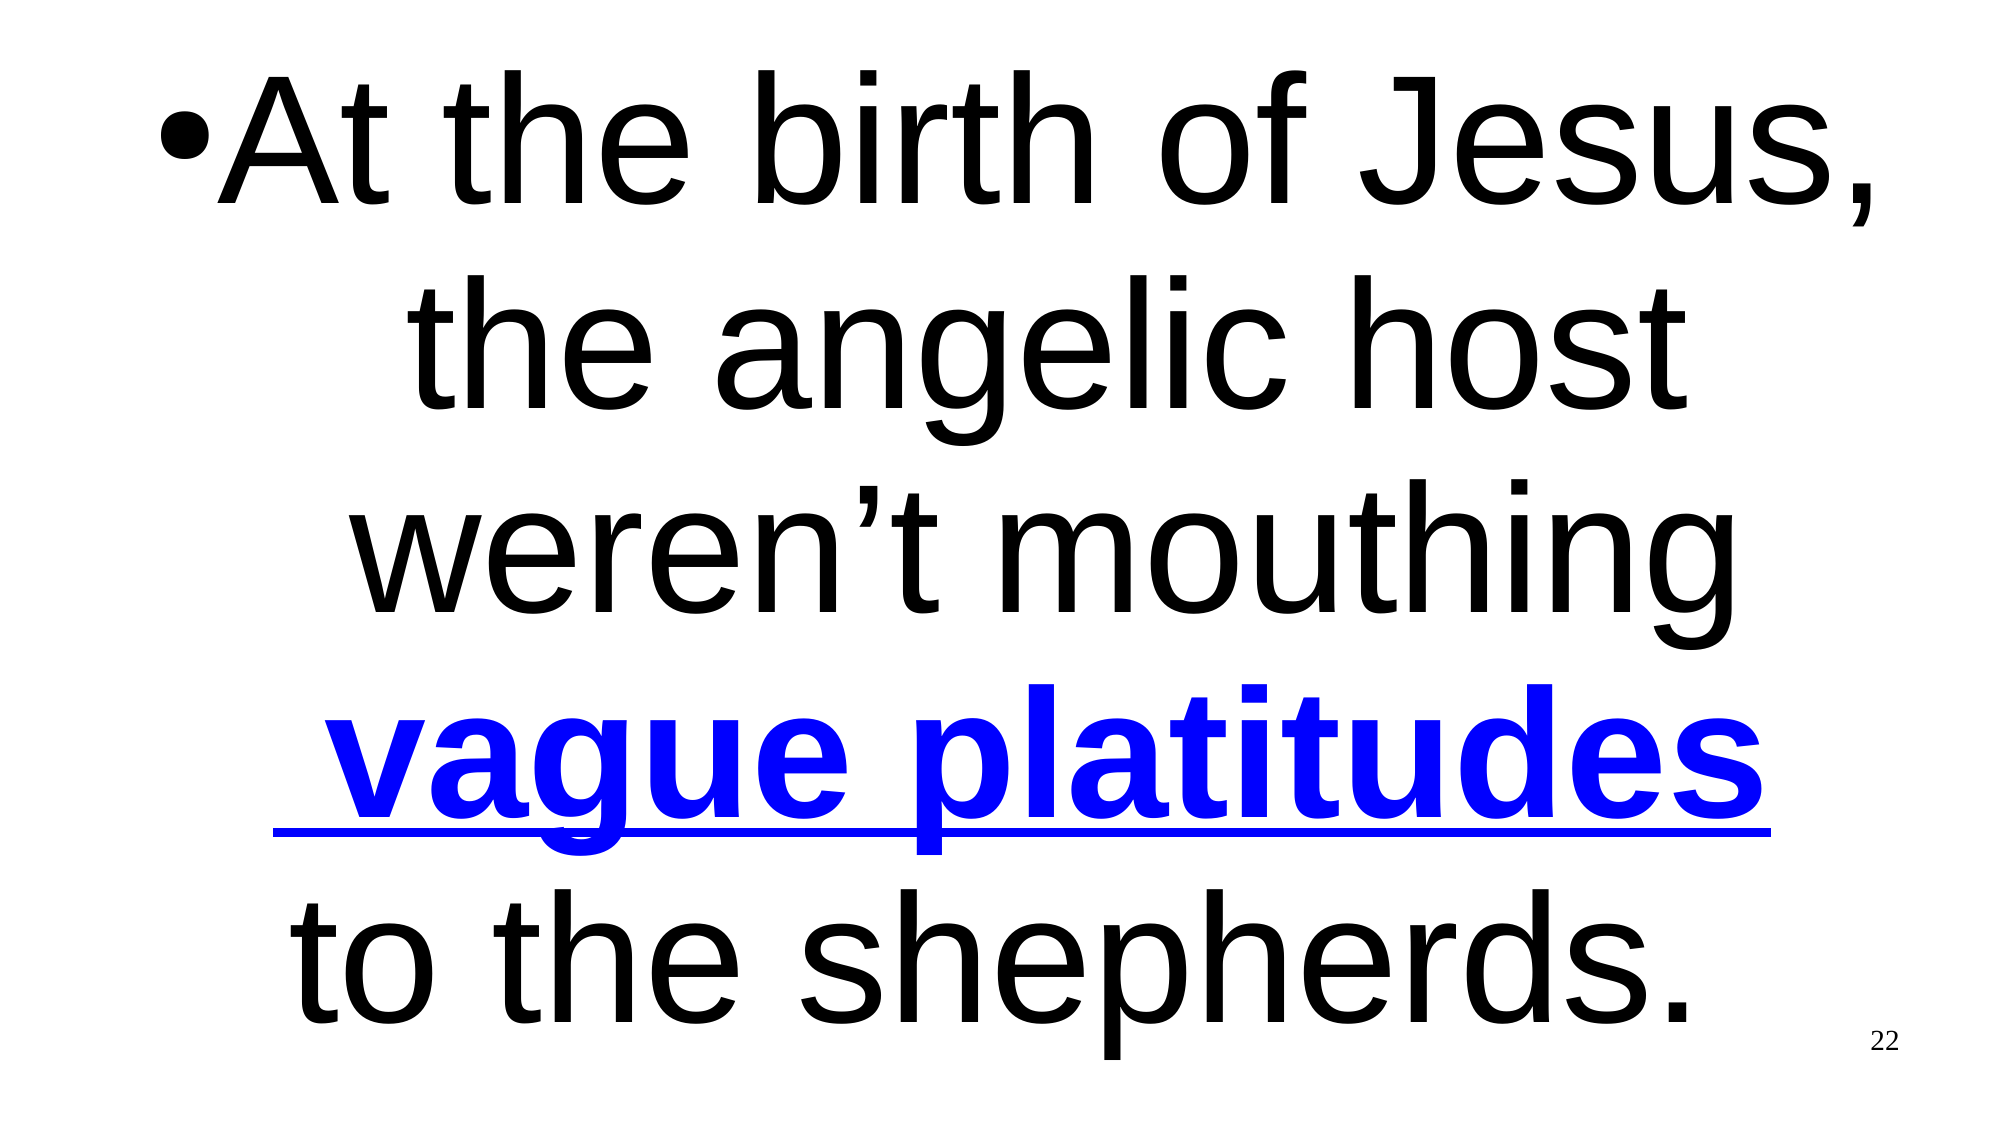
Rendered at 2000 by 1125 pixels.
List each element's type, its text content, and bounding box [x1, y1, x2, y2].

list At the birth of Jesus, the angelic host weren’t mouthing vague platitudes to the shepherds. [37, 37, 1988, 1088]
